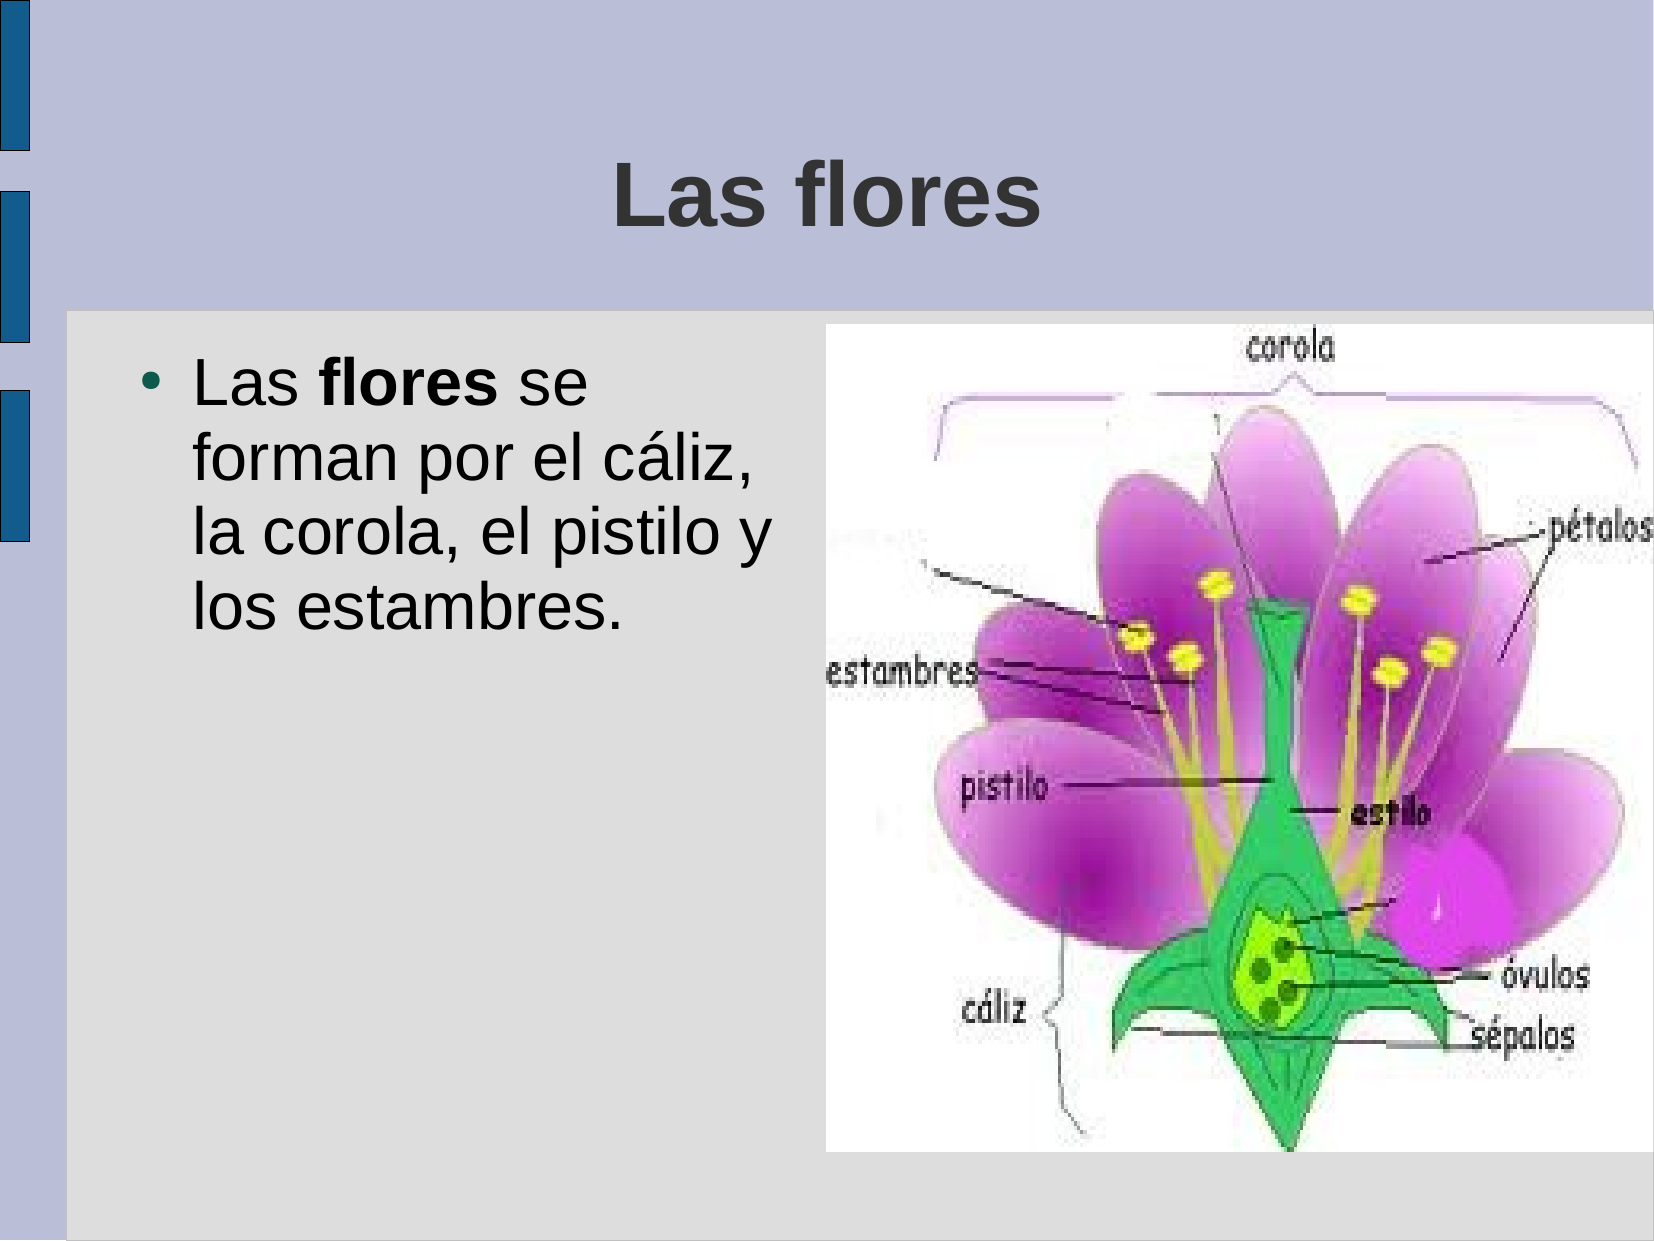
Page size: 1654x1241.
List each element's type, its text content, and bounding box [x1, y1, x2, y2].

picture [826, 324, 1654, 1152]
title Las flores [121, 91, 1534, 299]
list Las flores se forman por el cáliz, la corola, el pistilo y los estambres. [121, 344, 811, 1164]
